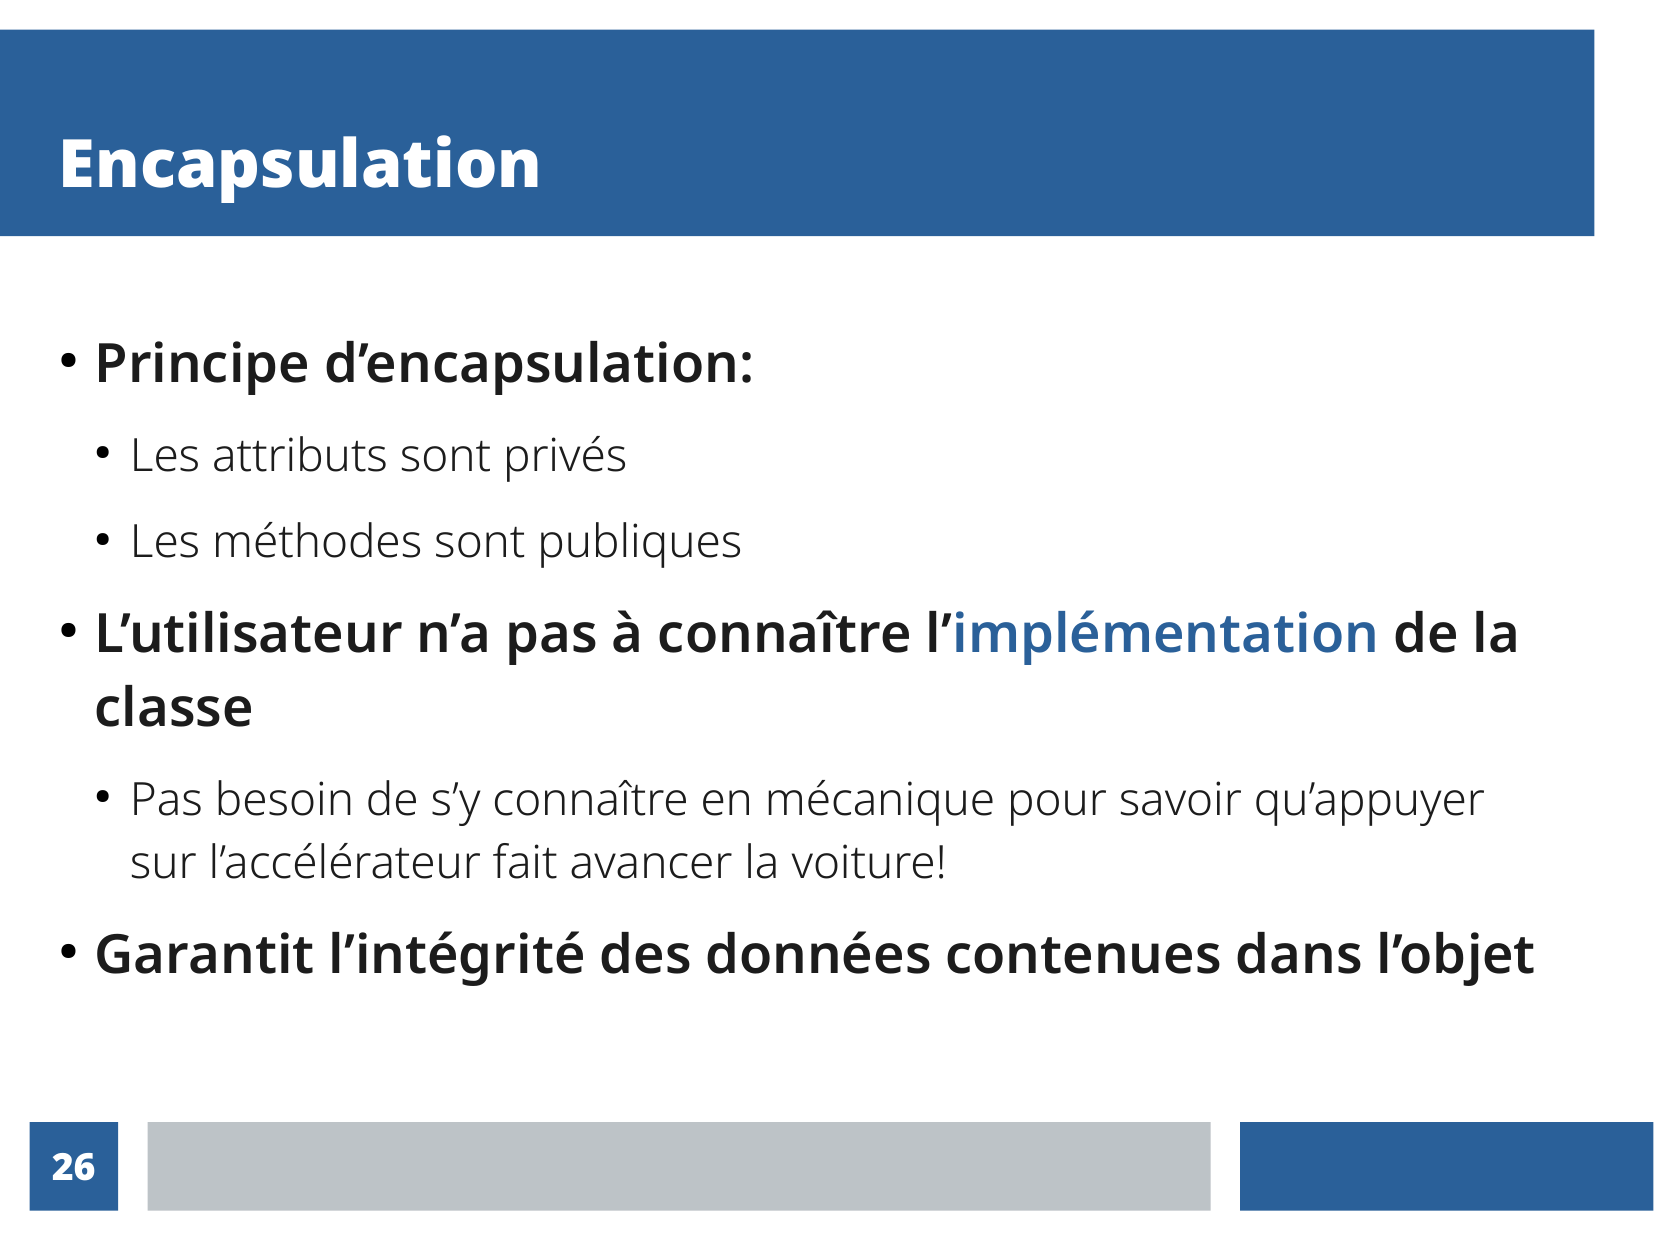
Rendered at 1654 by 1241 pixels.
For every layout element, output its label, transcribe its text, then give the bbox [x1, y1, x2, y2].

title Encapsulation [59, 59, 1595, 207]
list Principe d’encapsulation: Les attributs sont privés Les méthodes sont publiques L’utilisateur n’a pas à connaître l’implémentation de la classe Pas besoin de s’y connaître en mécanique pour savoir qu’appuyer sur l’accélérateur fait avancer la voiture! Garantit l’intégrité des données contenues dans l’objet [59, 324, 1565, 1093]
